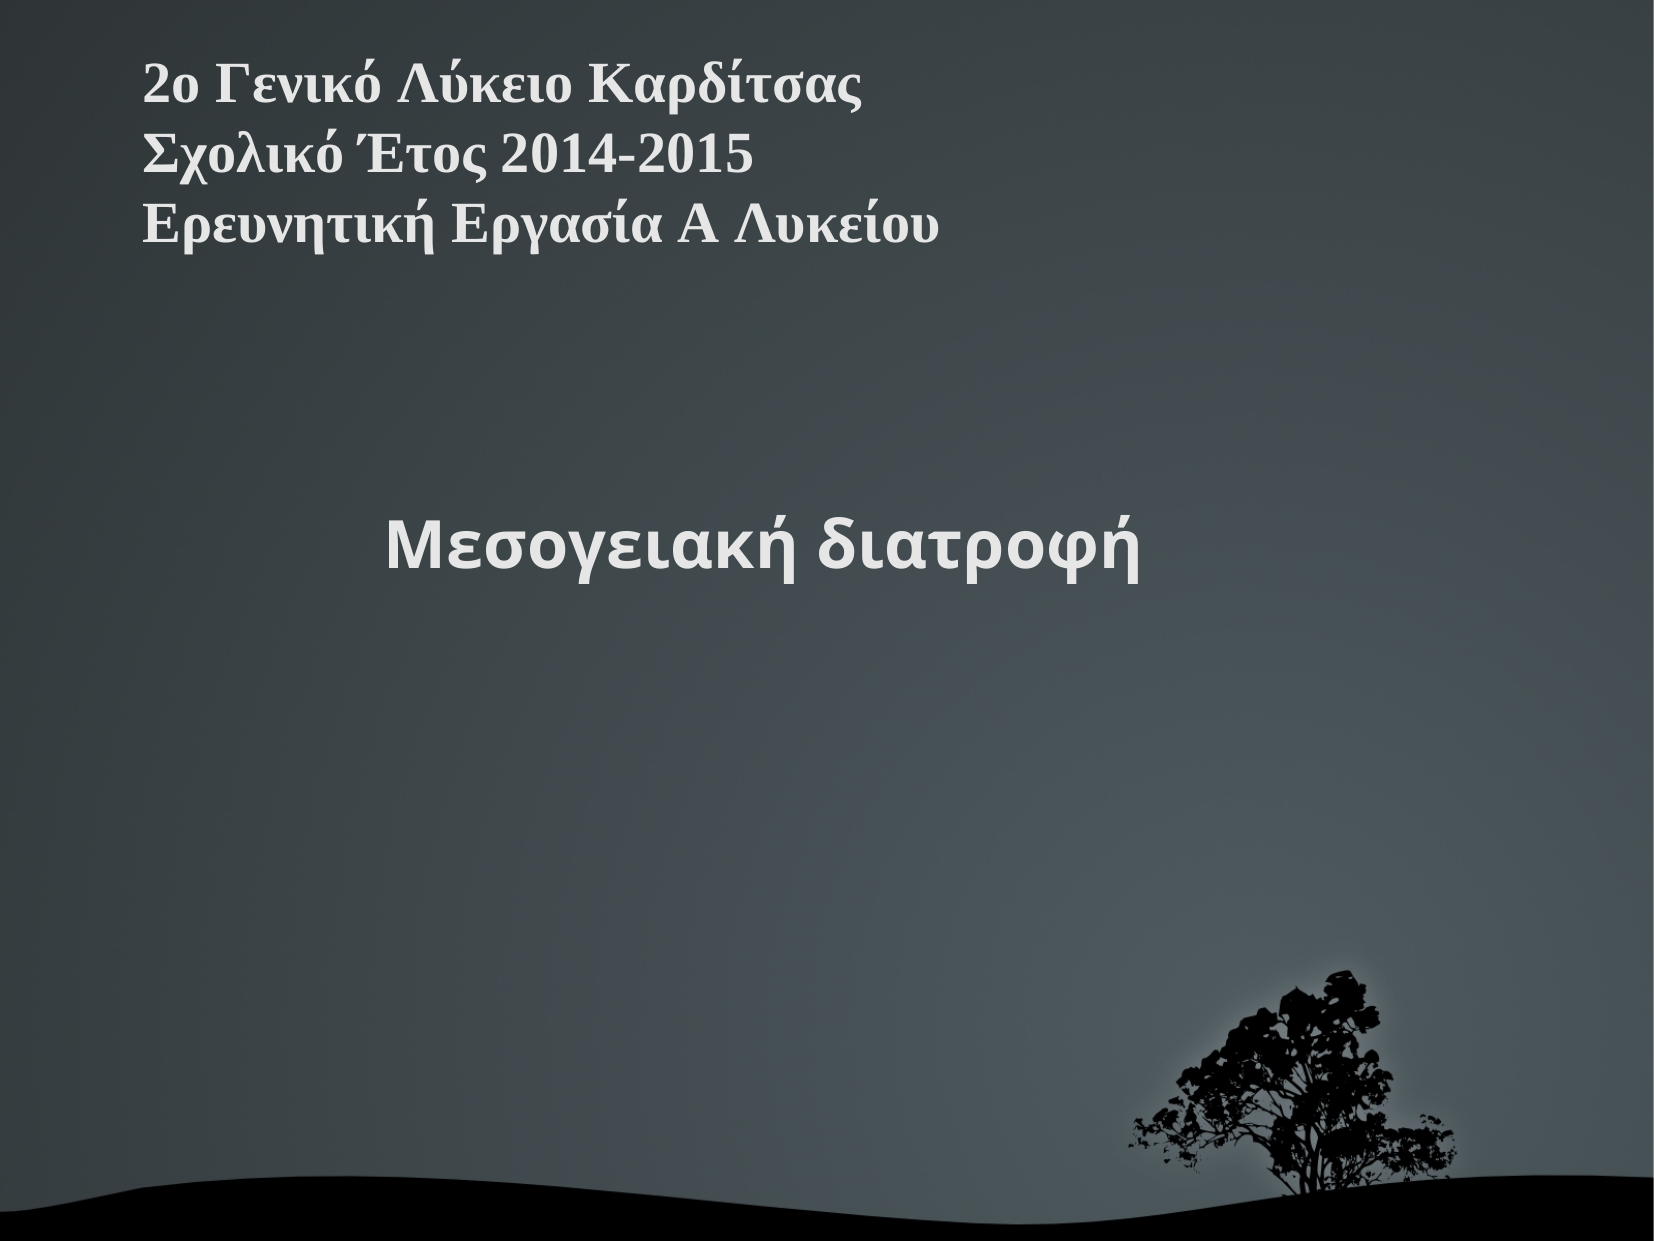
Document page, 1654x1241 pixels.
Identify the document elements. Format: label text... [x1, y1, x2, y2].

list Μεσογειακή διατροφή [295, 501, 1282, 662]
title 2o Γενικό Λύκειο Καρδίτσας Σχολικό Έτος 2014-2015 Ερευνητική Εργασία Α Λυκείου [35, 37, 1063, 260]
picture [0, 0, 1654, 1241]
